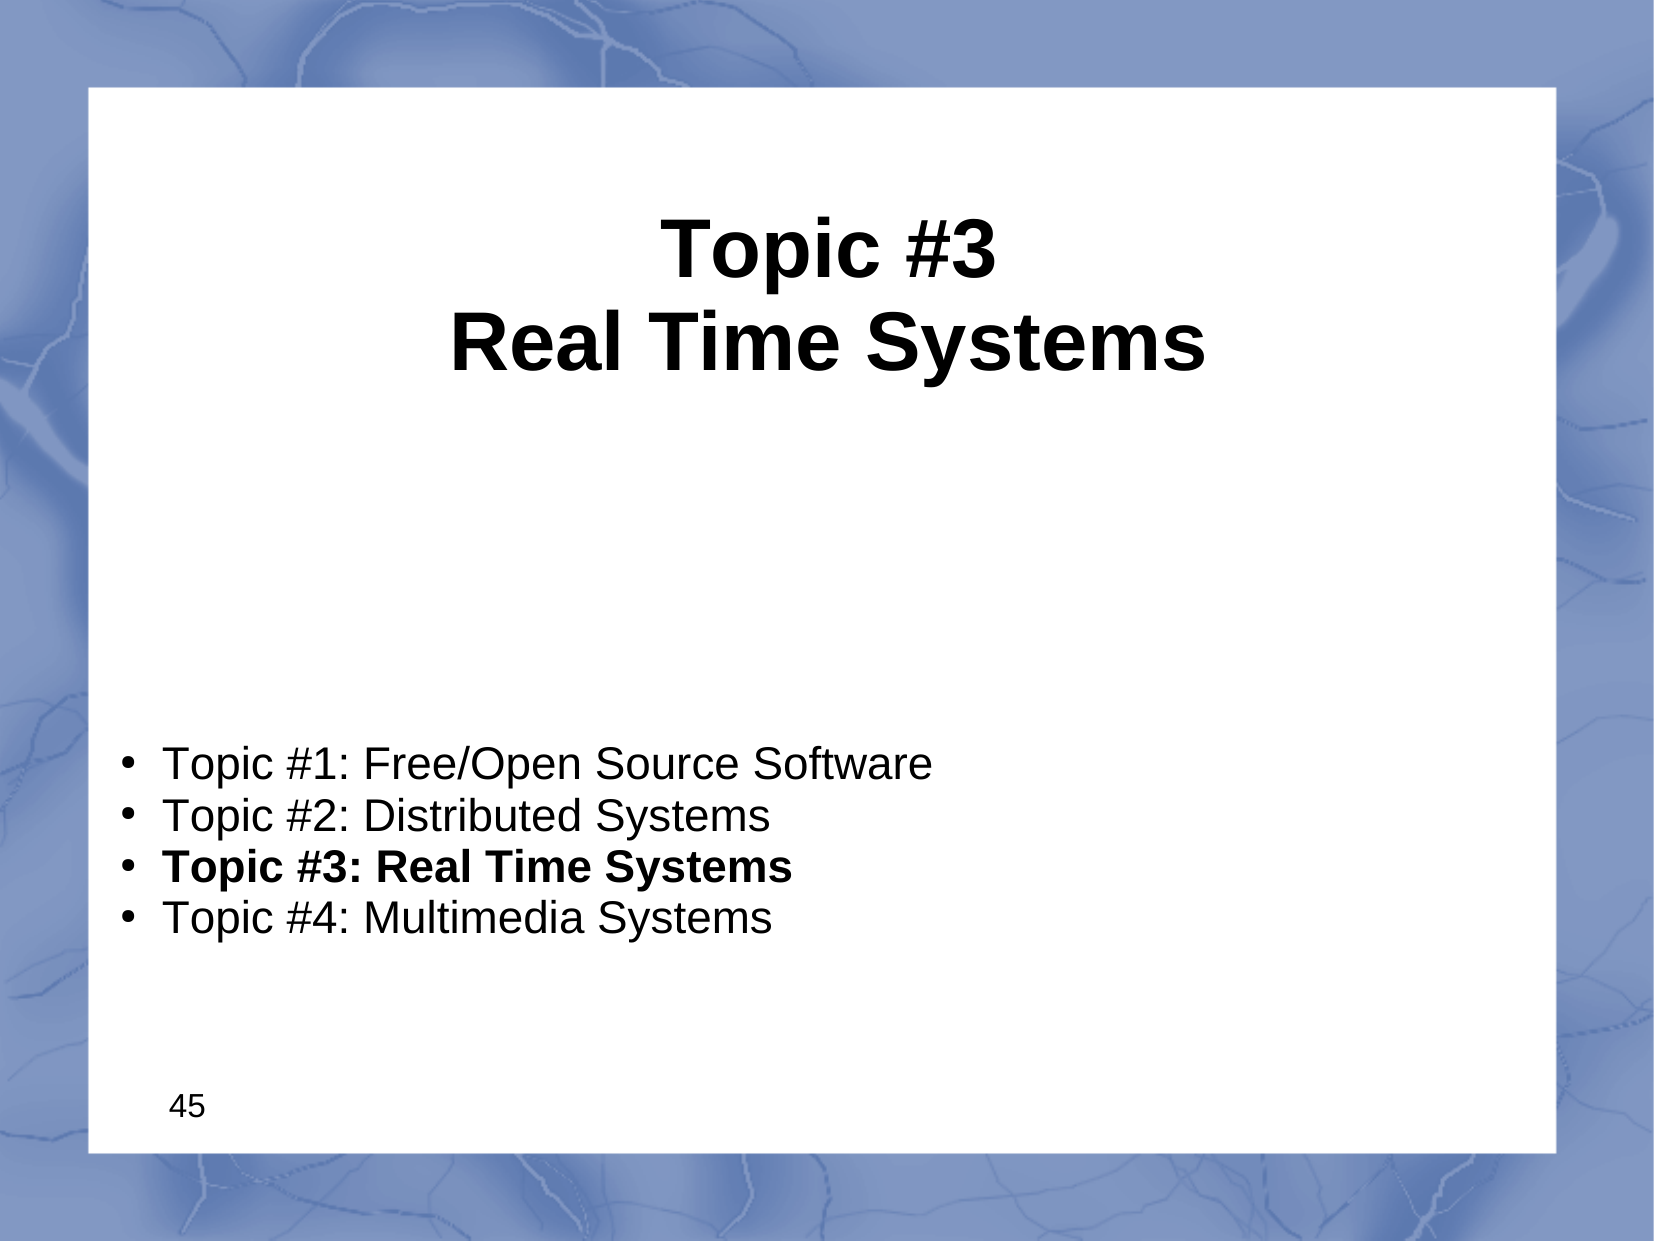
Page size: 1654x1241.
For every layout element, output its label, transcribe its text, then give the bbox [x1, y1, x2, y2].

picture [0, 0, 1654, 1241]
subtitle Topic #3 Real Time Systems Topic #1: Free/Open Source Software Topic #2: Distributed Systems Topic #3: Real Time Systems Topic #4: Multimedia Systems [120, 95, 1538, 1051]
